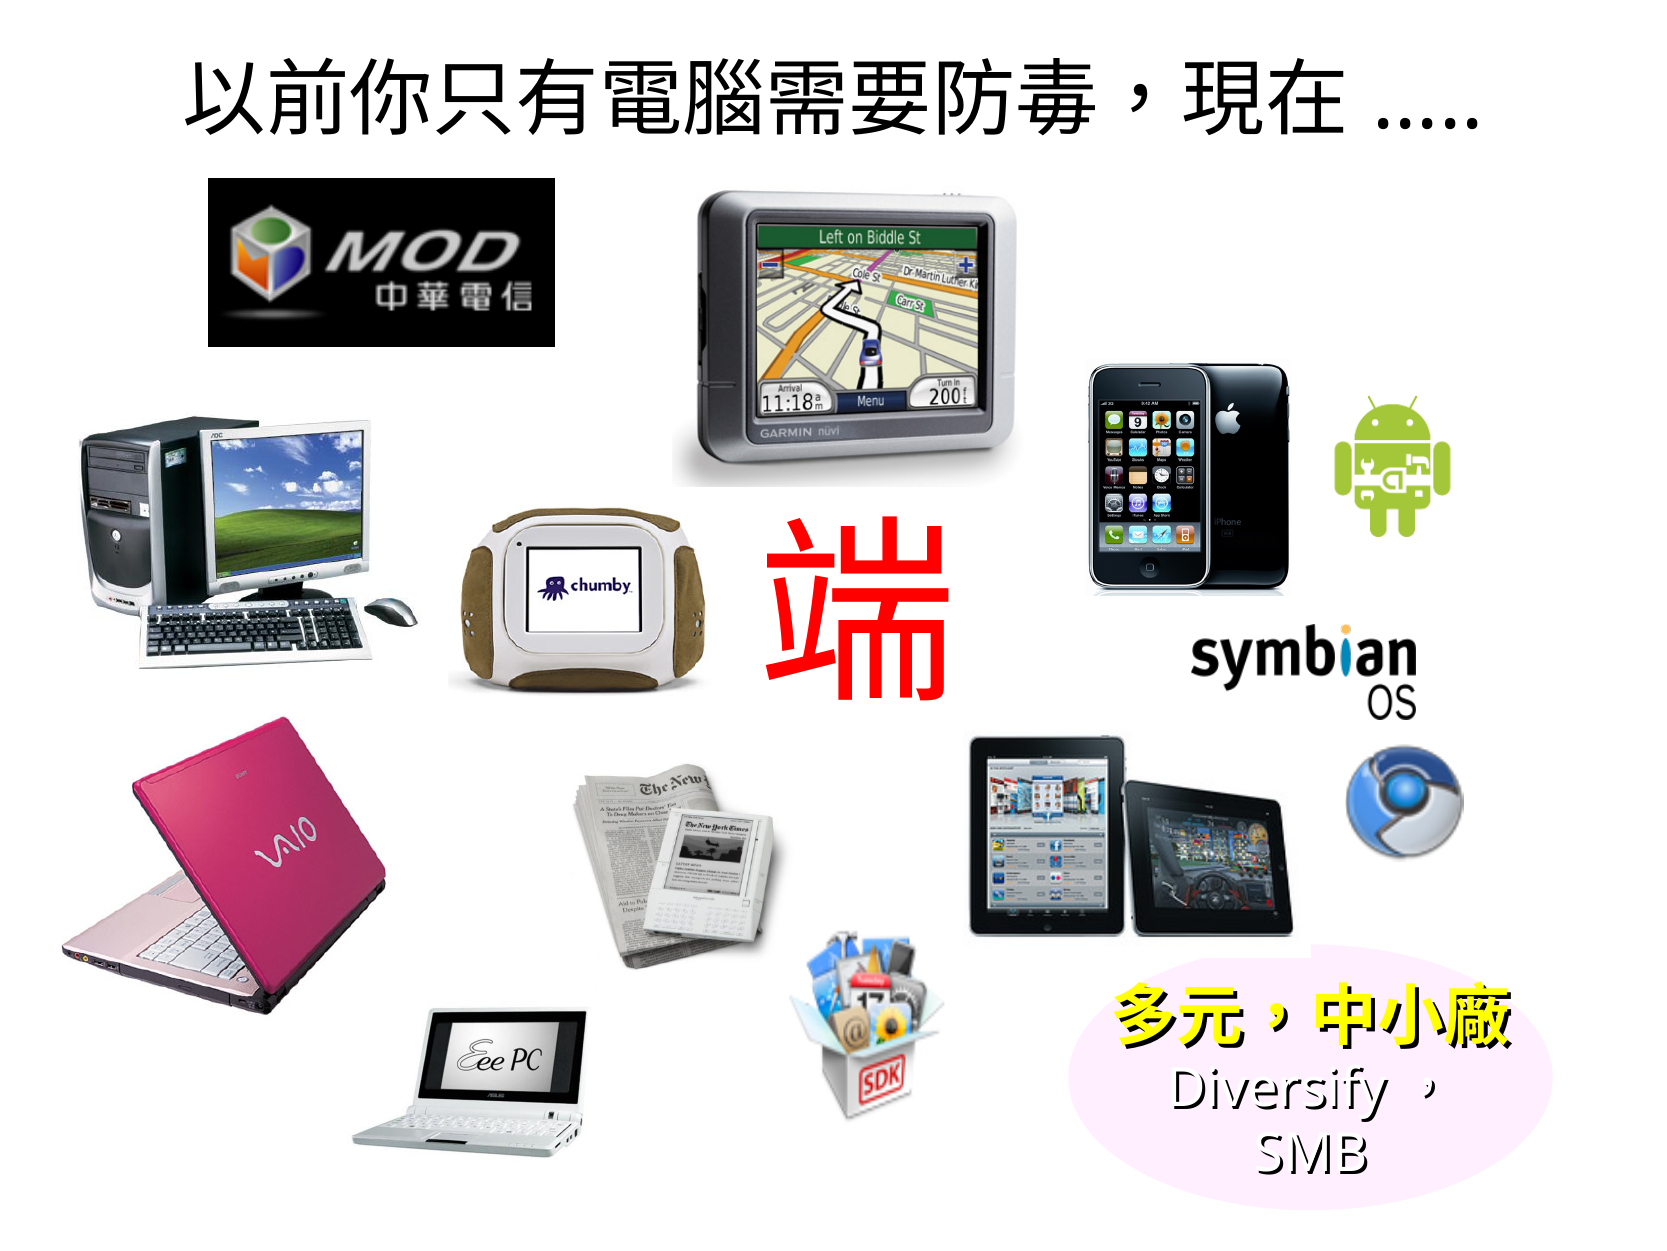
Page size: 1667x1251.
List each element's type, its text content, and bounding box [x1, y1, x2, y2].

picture [62, 403, 421, 686]
text_box 端 [742, 487, 979, 734]
picture [53, 624, 1416, 1174]
text_box 多元，中小廠 Diversify， SMB [1068, 944, 1553, 1211]
picture [448, 502, 718, 705]
title 以前你只有電腦需要防毒，現在..... [0, 7, 1667, 176]
picture [1345, 743, 1464, 862]
picture [1085, 359, 1511, 596]
picture [672, 178, 1030, 487]
picture [208, 178, 555, 347]
